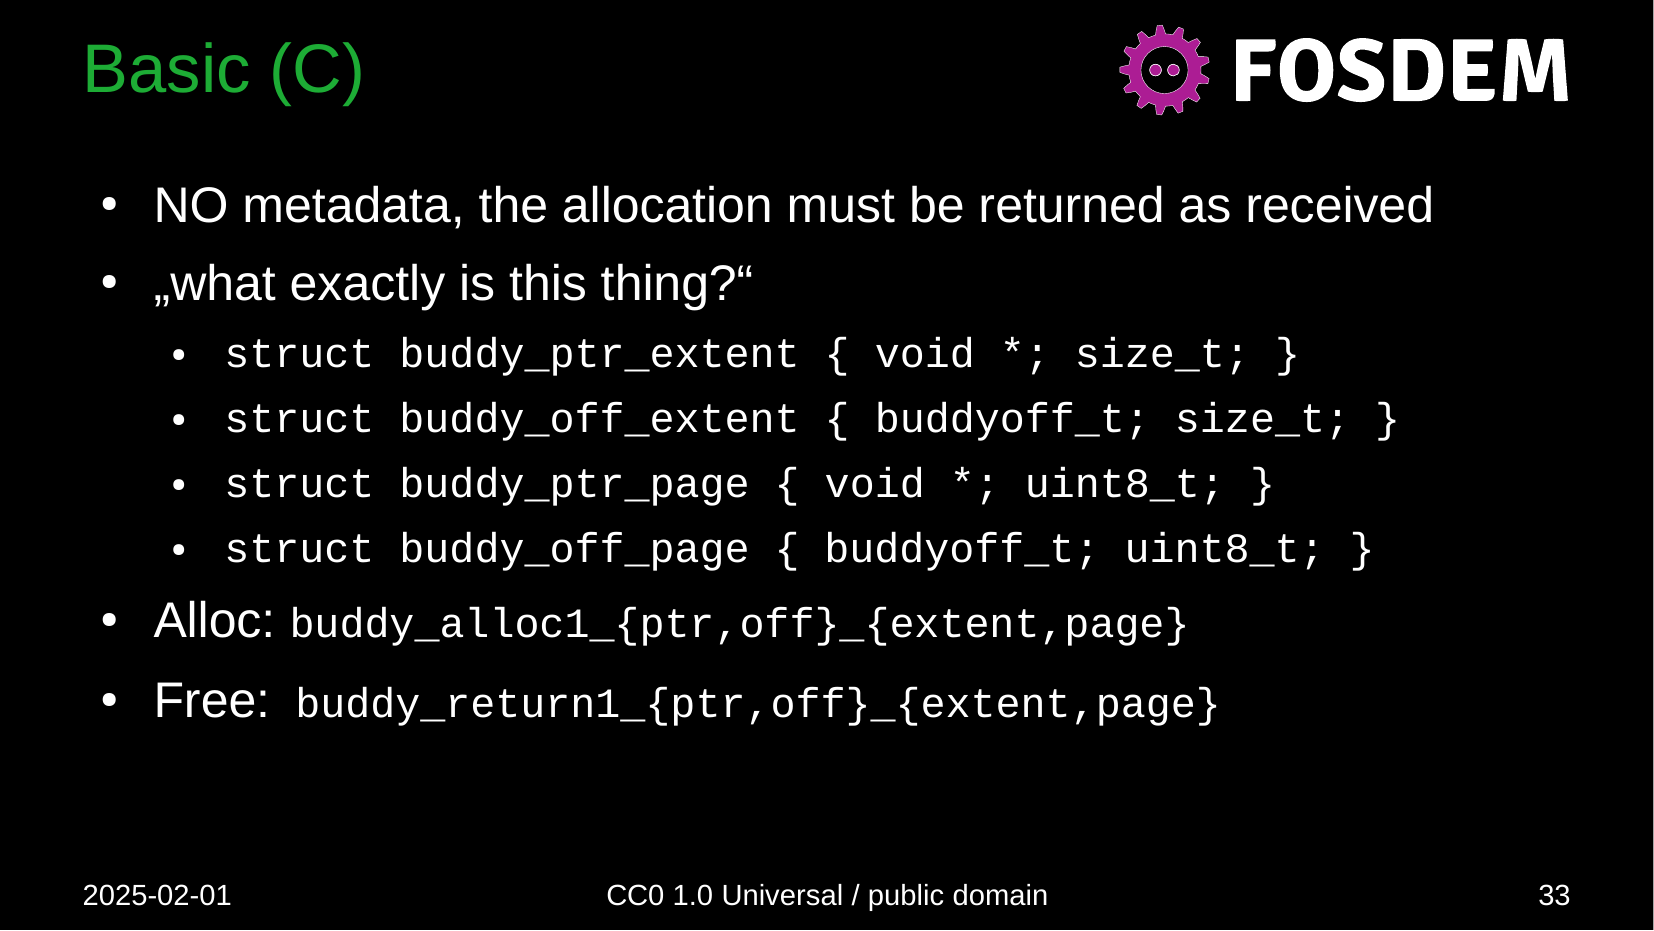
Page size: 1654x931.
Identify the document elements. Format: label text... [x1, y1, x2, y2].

title Basic (C) [82, 30, 1004, 108]
list NO metadata, the allocation must be returned as received „what exactly is this thing?“ struct buddy_ptr_extent { void *; size_t; } struct buddy_off_extent { buddyoff_t; size_t; } struct buddy_ptr_page { void *; uint8_t; } struct buddy_off_page { buddyoff_t; uint8_t; } Alloc: buddy_alloc1_{ptr,off}_{extent,page} Free: buddy_return1_{ptr,off}_{extent,page} [82, 177, 1571, 731]
